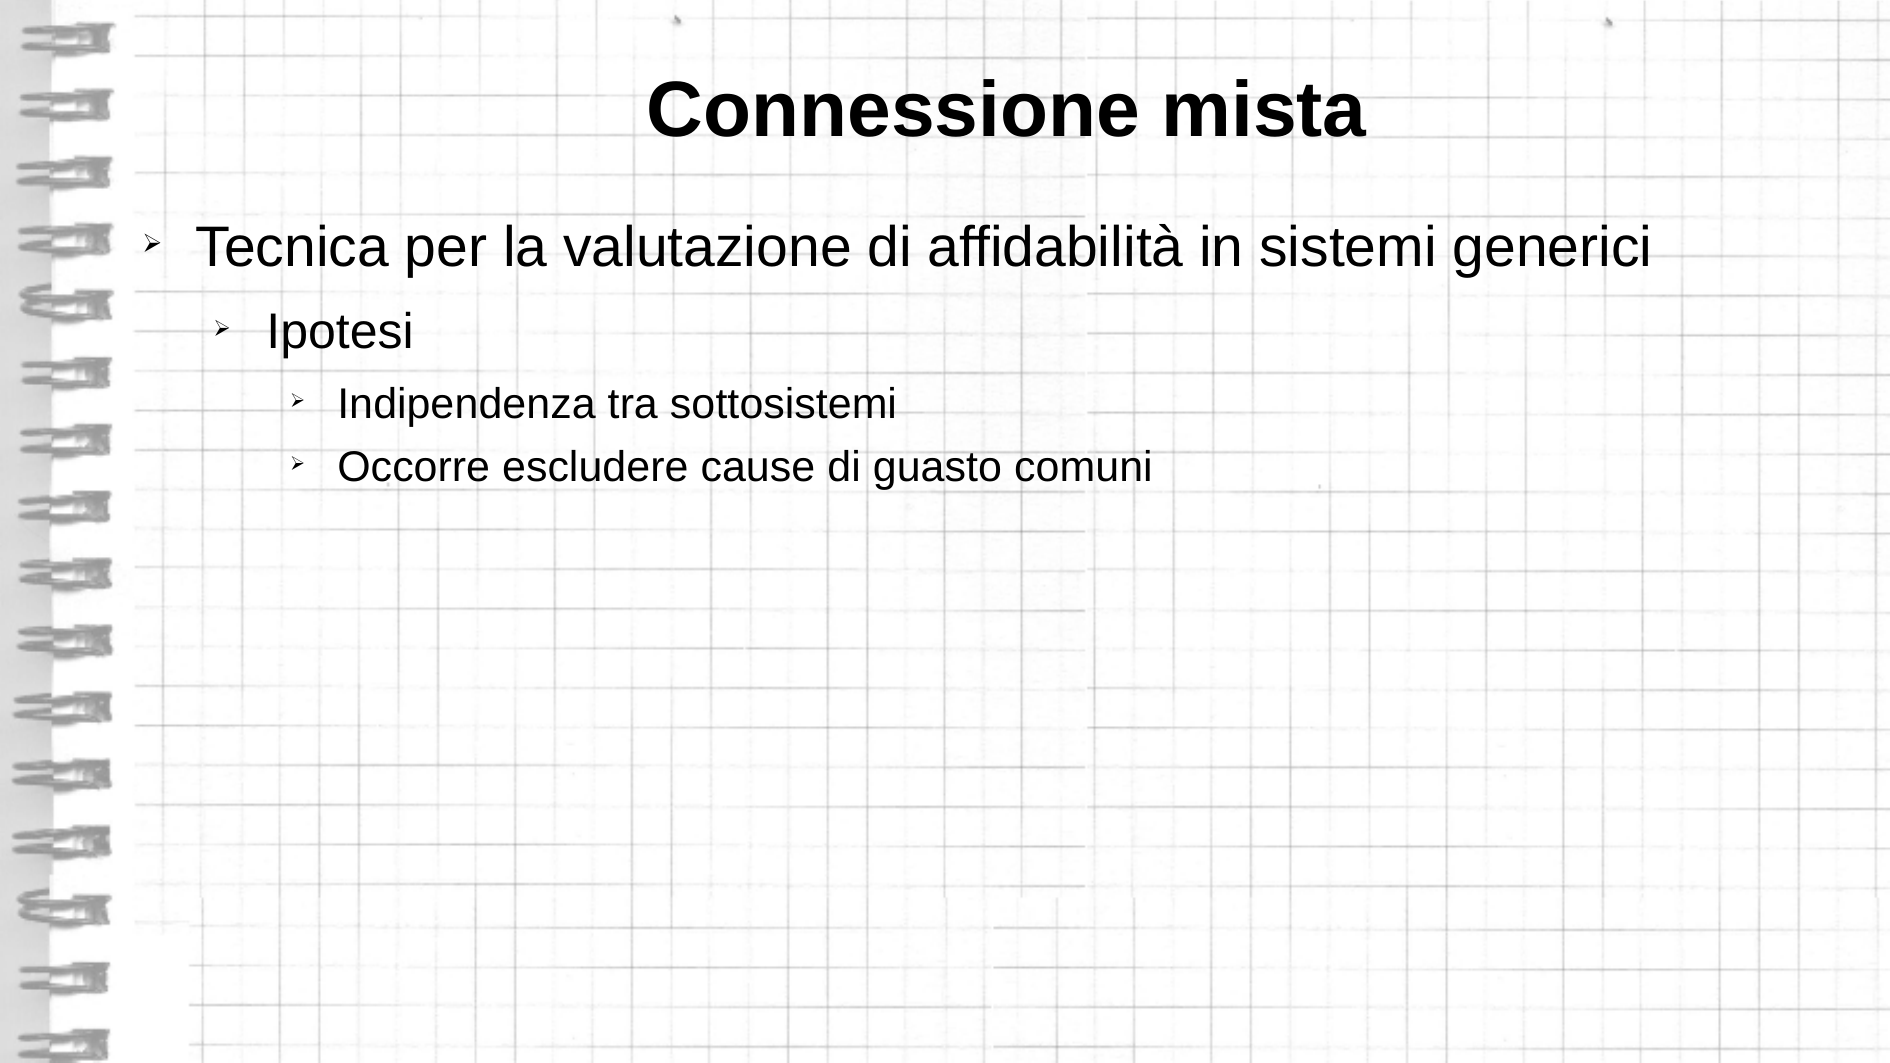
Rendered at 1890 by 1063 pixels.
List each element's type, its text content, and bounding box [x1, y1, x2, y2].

title Connessione mista [124, 20, 1890, 198]
list Tecnica per la valutazione di affidabilità in sistemi generici Ipotesi Indipendenza tra sottosistemi Occorre escludere cause di guasto comuni [124, 214, 1890, 832]
picture [0, 0, 1890, 1063]
